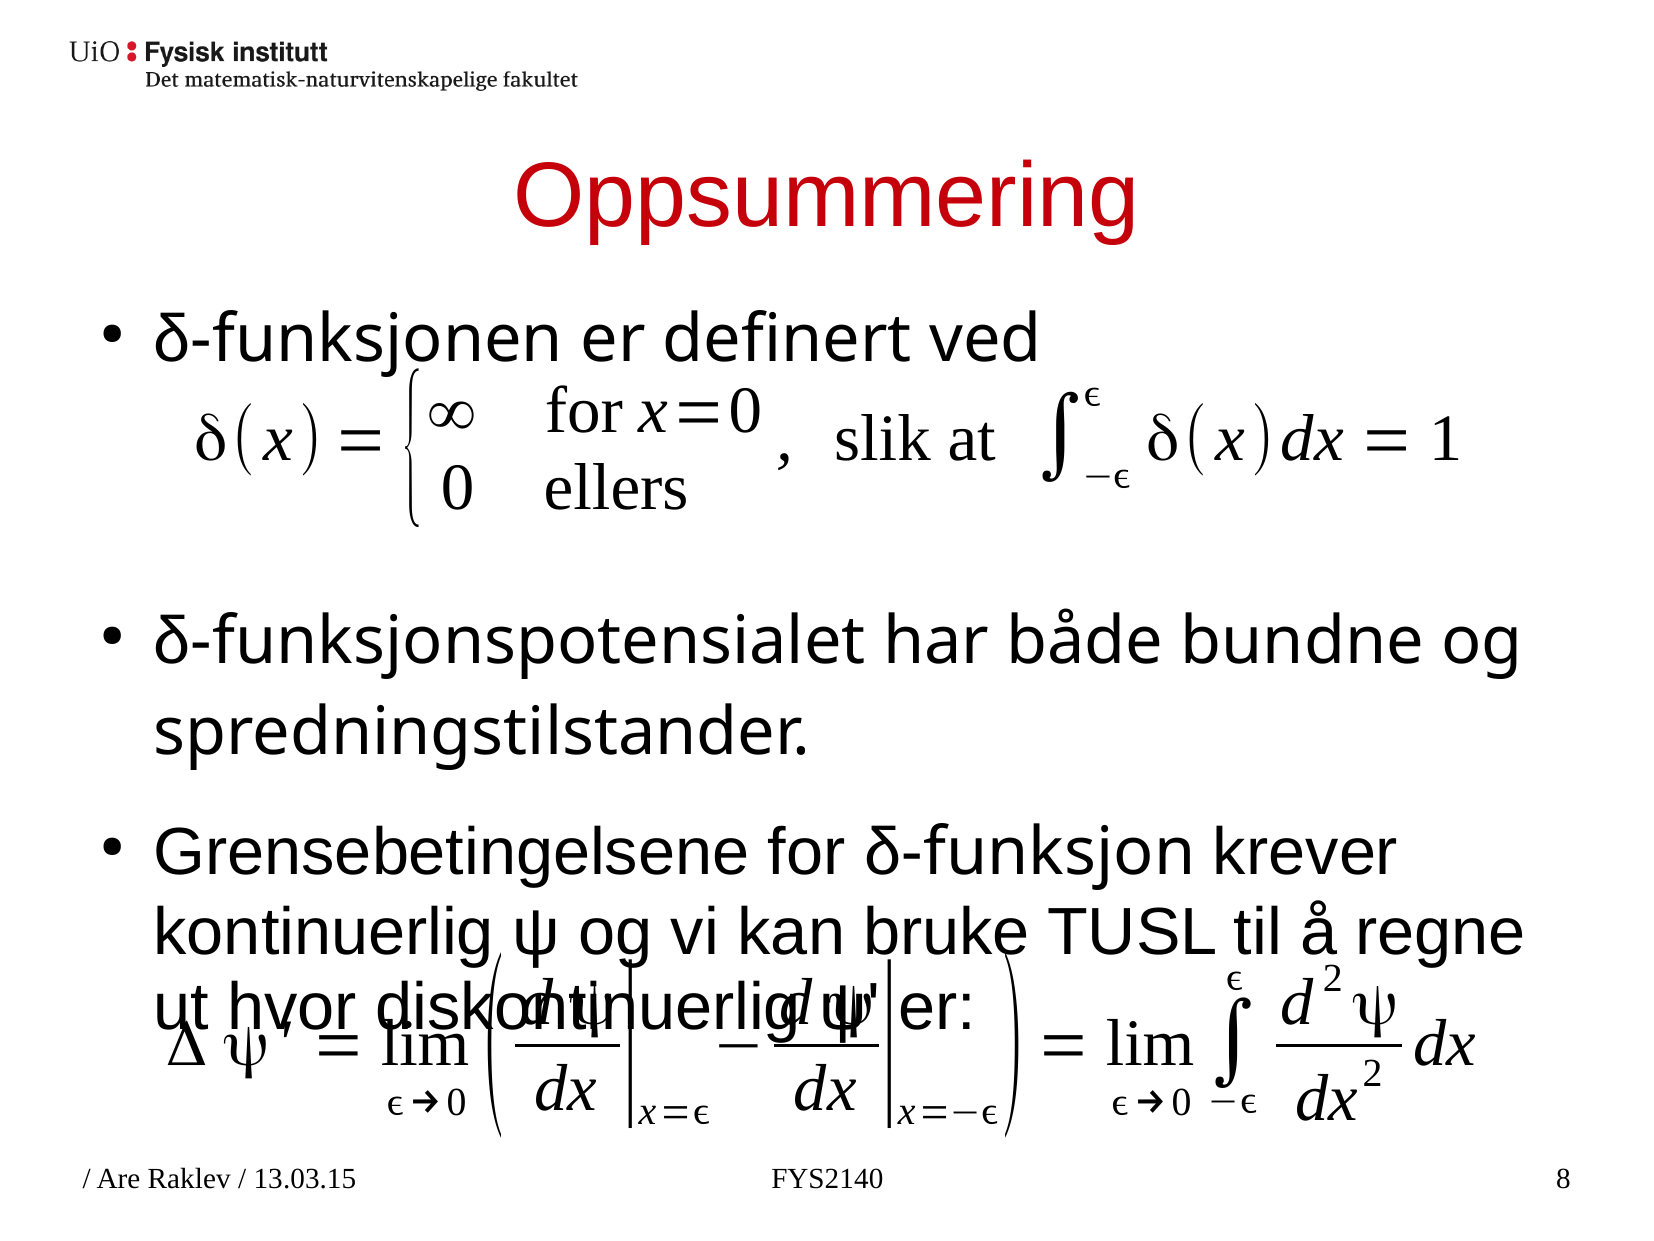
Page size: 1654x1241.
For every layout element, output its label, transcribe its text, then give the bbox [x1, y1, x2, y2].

title Oppsummering [82, 90, 1571, 298]
chart [187, 365, 1469, 531]
list δ-funksjonen er definert ved δ-funksjonspotensialet har både bundne og spredningstilstander. Grensebetingelsene for δ-funksjon krever kontinuerlig ψ og vi kan bruke TUSL til å regne ut hvor diskontinuerlig ψ' er: [82, 290, 1538, 1133]
picture [68, 37, 581, 93]
chart [158, 948, 1485, 1142]
